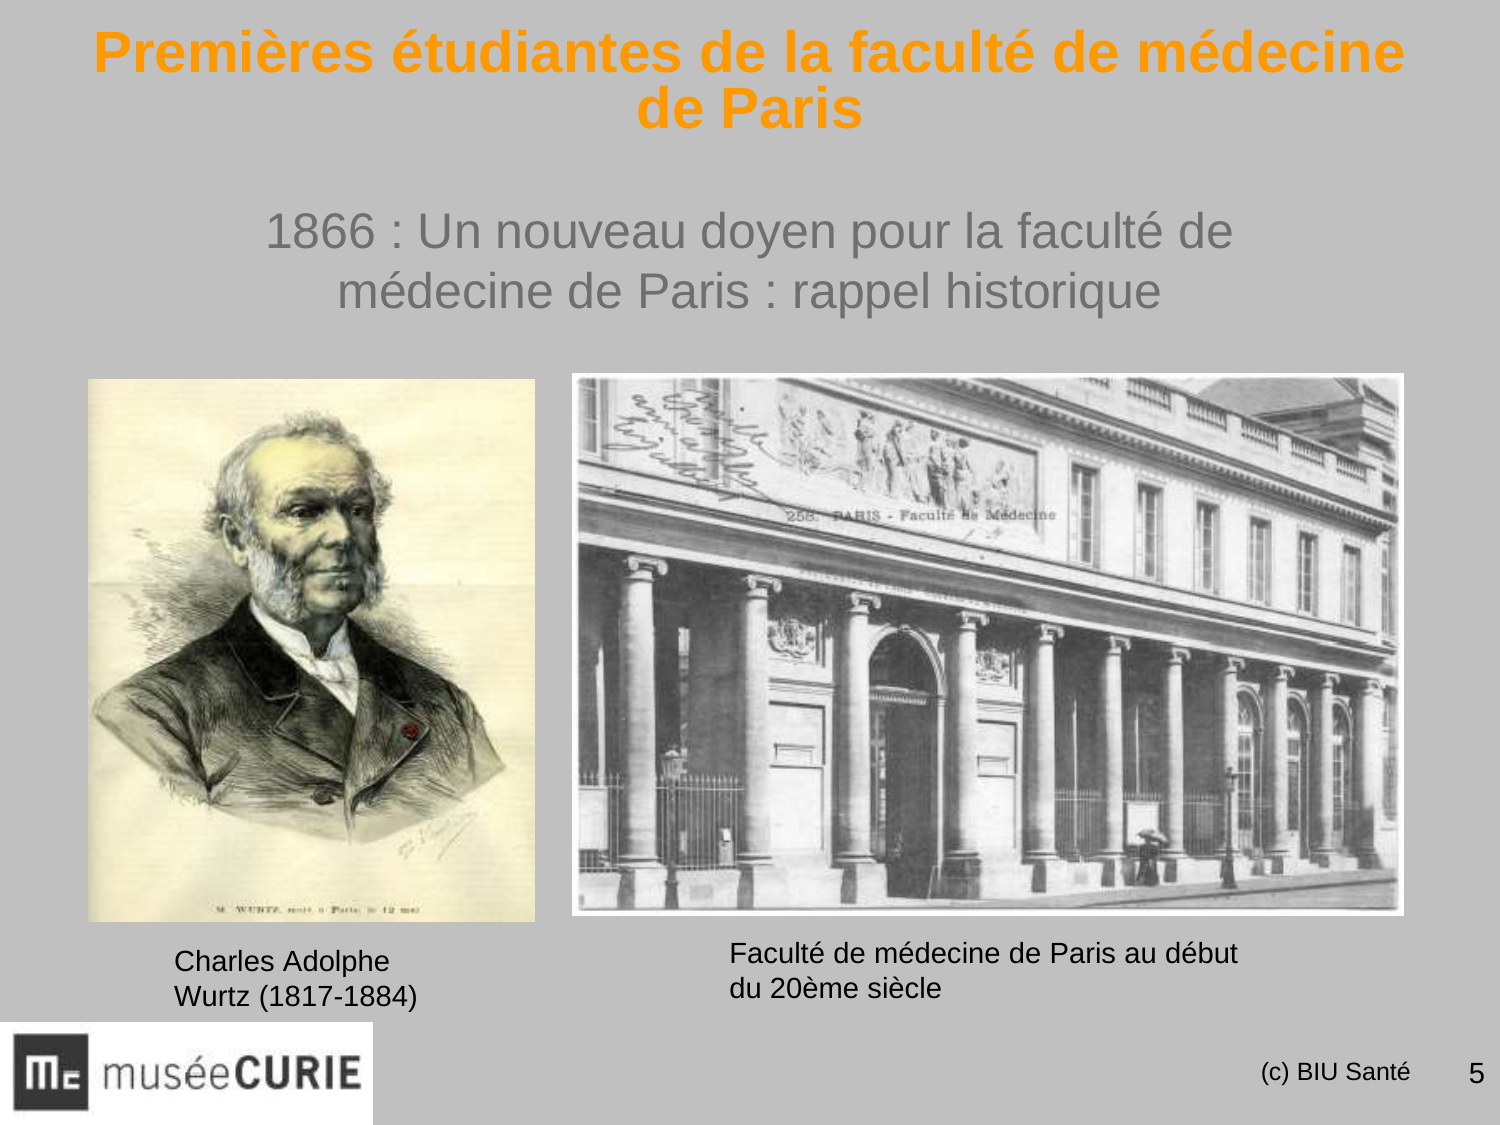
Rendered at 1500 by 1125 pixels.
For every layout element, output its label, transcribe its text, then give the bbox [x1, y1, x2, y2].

text_box Premières étudiantes de la faculté de médecine de Paris [41, 20, 1459, 148]
picture [572, 373, 1404, 916]
text_box 1866 : Un nouveau doyen pour la faculté de médecine de Paris : rappel historique [147, 190, 1353, 326]
picture [88, 379, 535, 922]
text_box (c) BIU Santé [1246, 1034, 1471, 1096]
text_box Charles Adolphe Wurtz (1817-1884) [159, 934, 467, 1020]
picture [0, 1022, 373, 1125]
text_box Faculté de médecine de Paris au début du 20ème siècle [714, 926, 1294, 1012]
text_box <numéro> [1387, 1046, 1500, 1125]
